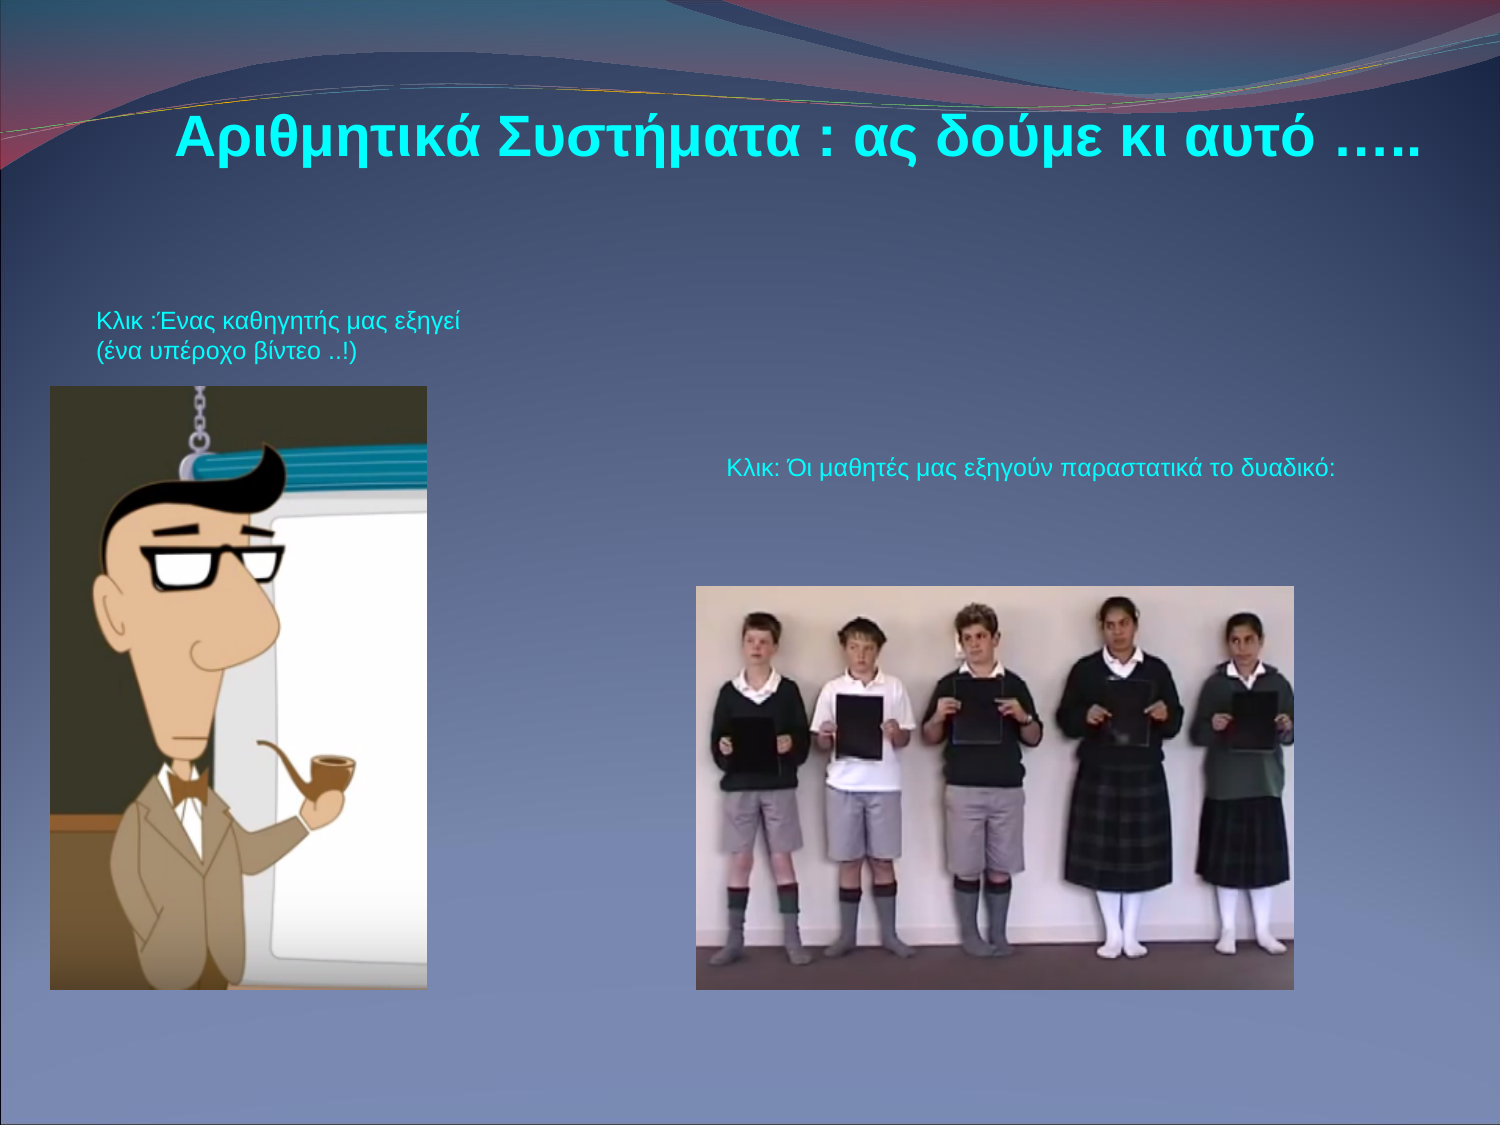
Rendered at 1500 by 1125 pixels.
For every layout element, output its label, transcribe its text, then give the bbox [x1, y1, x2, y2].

text_box Κλικ: Όι μαθητές μας εξηγούν παραστατικά το δυαδικό: [711, 444, 1353, 520]
text_box Αριθμητικά Συστήματα : ας δούμε κι αυτό ….. [159, 90, 1439, 176]
text_box Κλικ :Ένας καθηγητής μας εξηγεί (ένα υπέροχο βίντεο ..!) [81, 296, 490, 402]
picture [0, 0, 1500, 1125]
